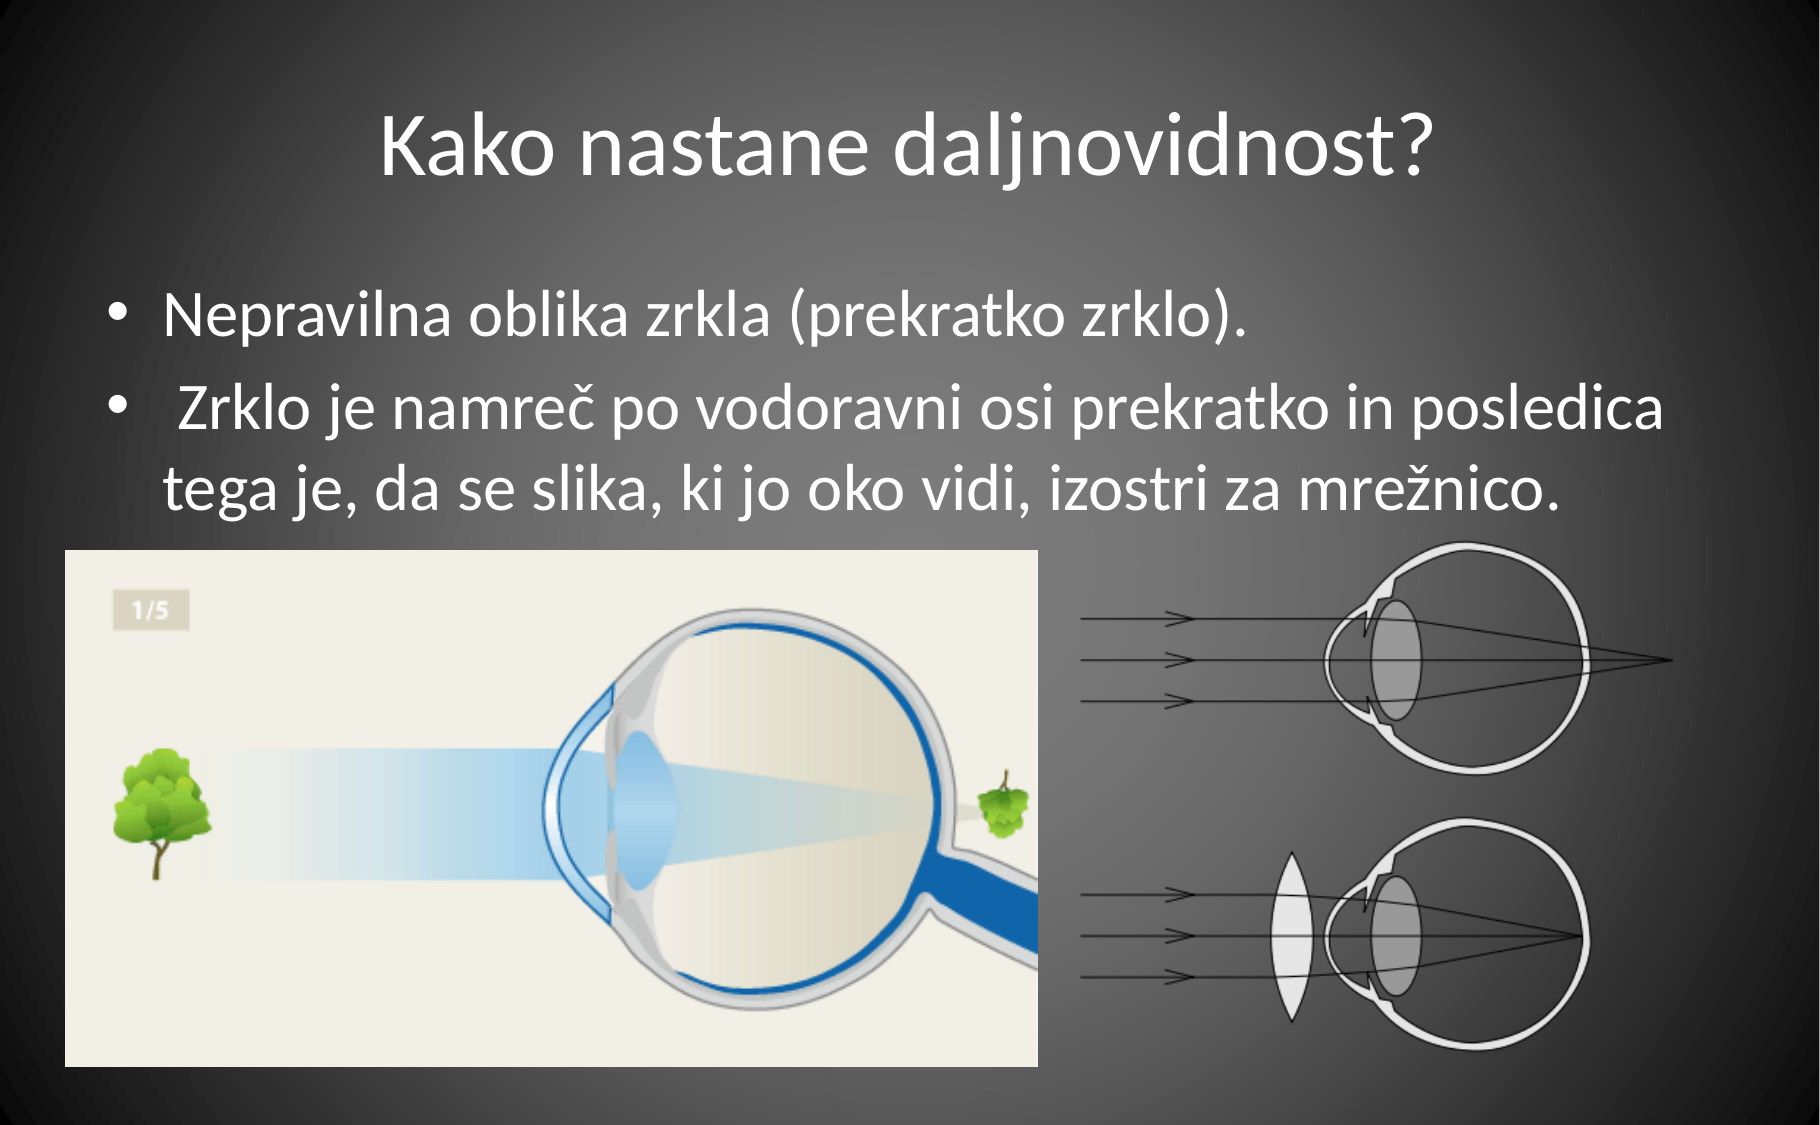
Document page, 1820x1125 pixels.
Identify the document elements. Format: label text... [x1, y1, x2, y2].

list Nepravilna oblika zrkla (prekratko zrklo). Zrklo je namreč po vodoravni osi prekratko in posledica tega je, da se slika, ki jo oko vidi, izostri za mrežnico. [90, 262, 1729, 1005]
picture [0, 0, 1820, 1125]
title Kako nastane daljnovidnost? [90, 45, 1729, 233]
